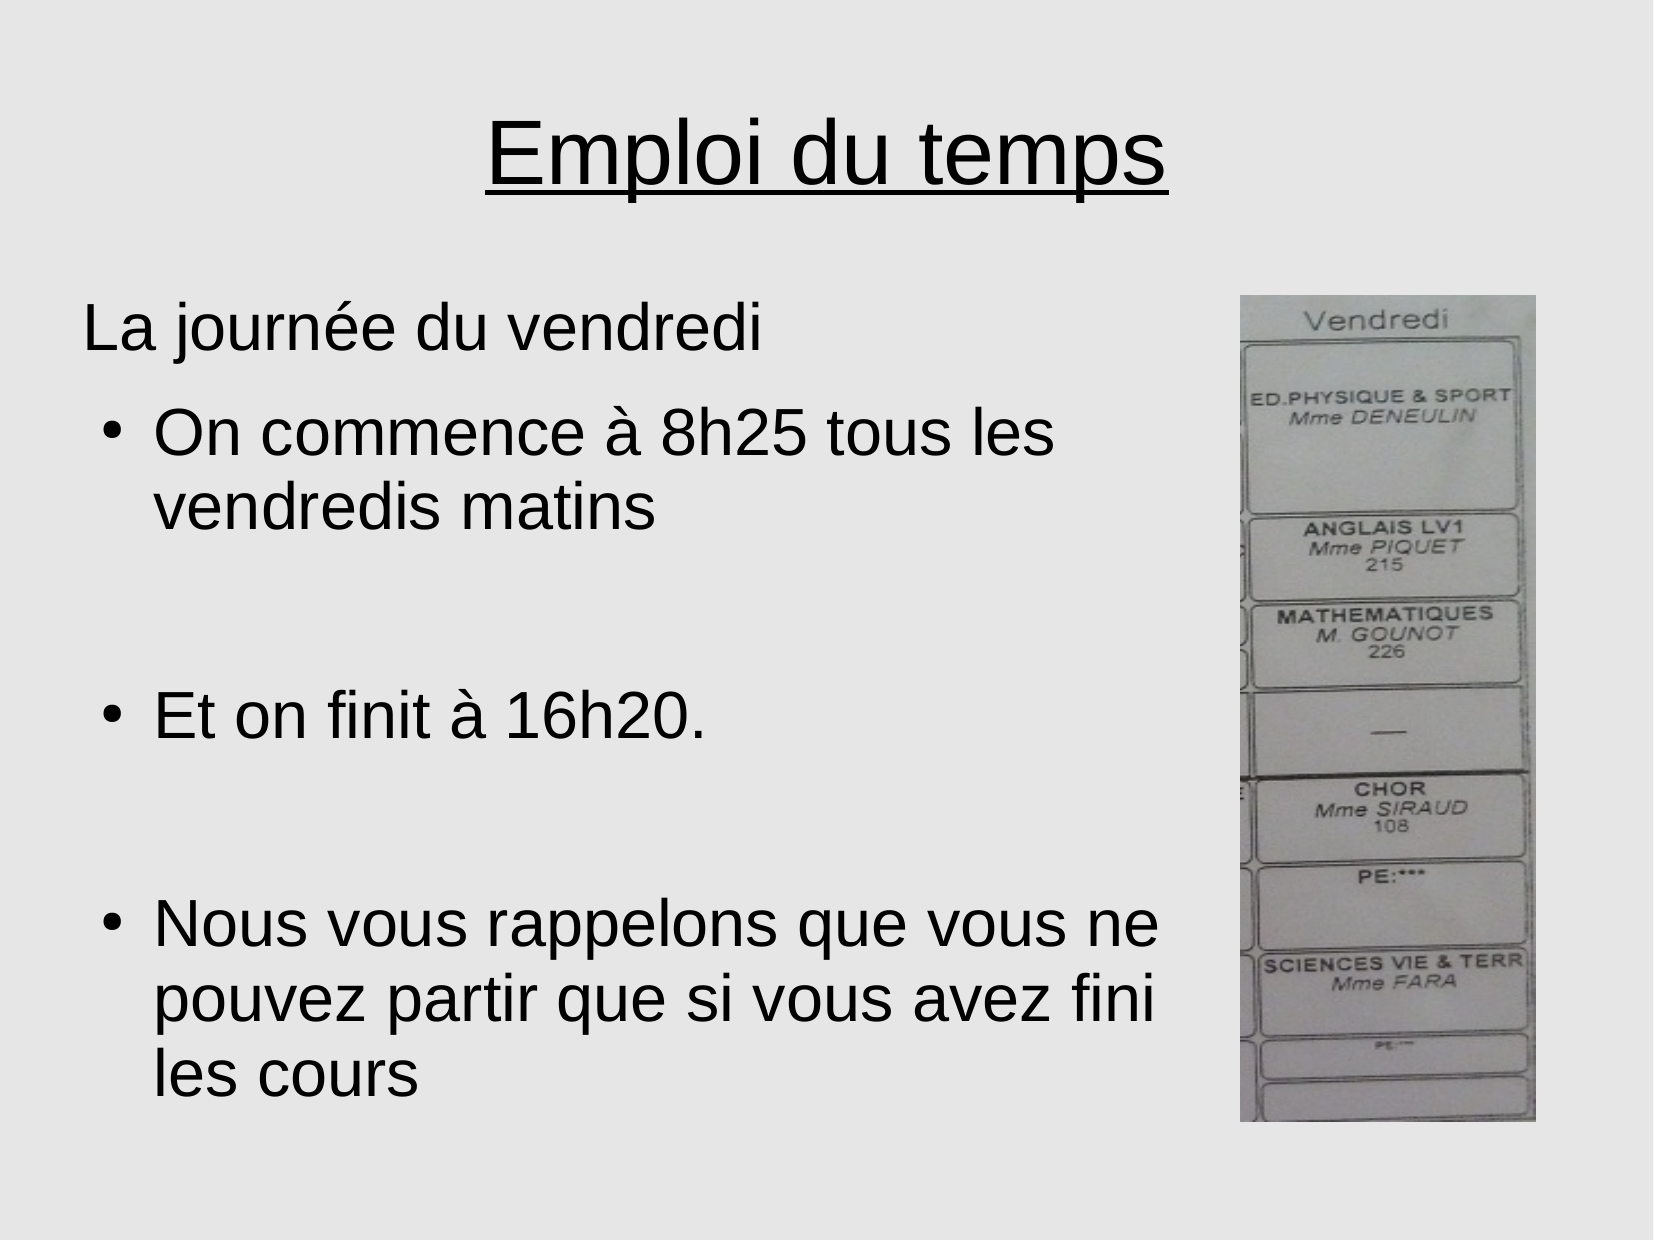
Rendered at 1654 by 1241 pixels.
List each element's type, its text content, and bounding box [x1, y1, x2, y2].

list La journée du vendredi On commence à 8h25 tous les vendredis matins Et on finit à 16h20. Nous vous rappelons que vous ne pouvez partir que si vous avez fini les cours [82, 290, 1182, 1111]
title Emploi du temps [82, 49, 1571, 257]
picture [1240, 295, 1536, 1123]
